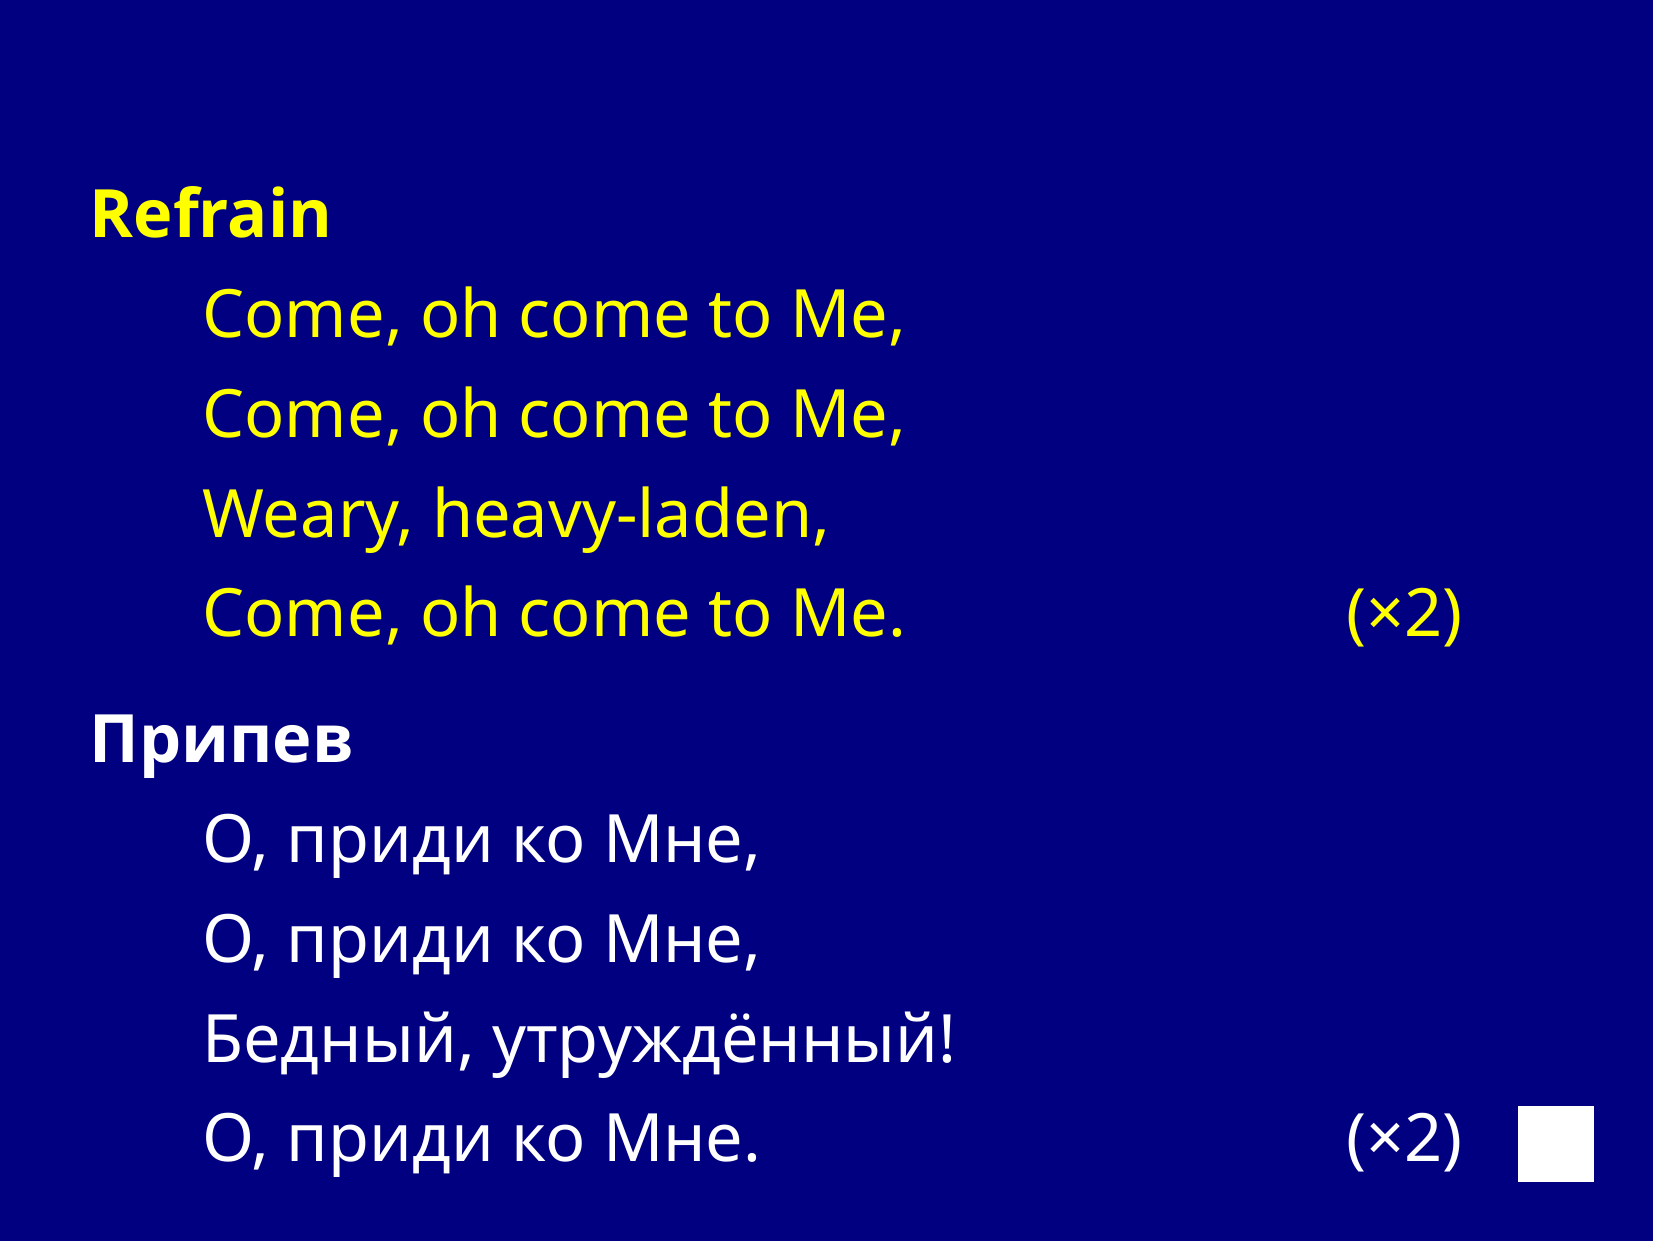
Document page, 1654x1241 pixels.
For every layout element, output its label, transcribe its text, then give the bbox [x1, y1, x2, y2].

text_box [1518, 1106, 1594, 1182]
text_box Refrain Come, oh come to Me, Come, oh come to Me, Weary, heavy-laden, Come, oh come to Me. (×2) [75, 150, 1576, 638]
text_box Припев О, приди ко Мне, О, приди ко Мне, Бедный, утруждённый! О, приди ко Мне. (×2) [75, 675, 1576, 1163]
